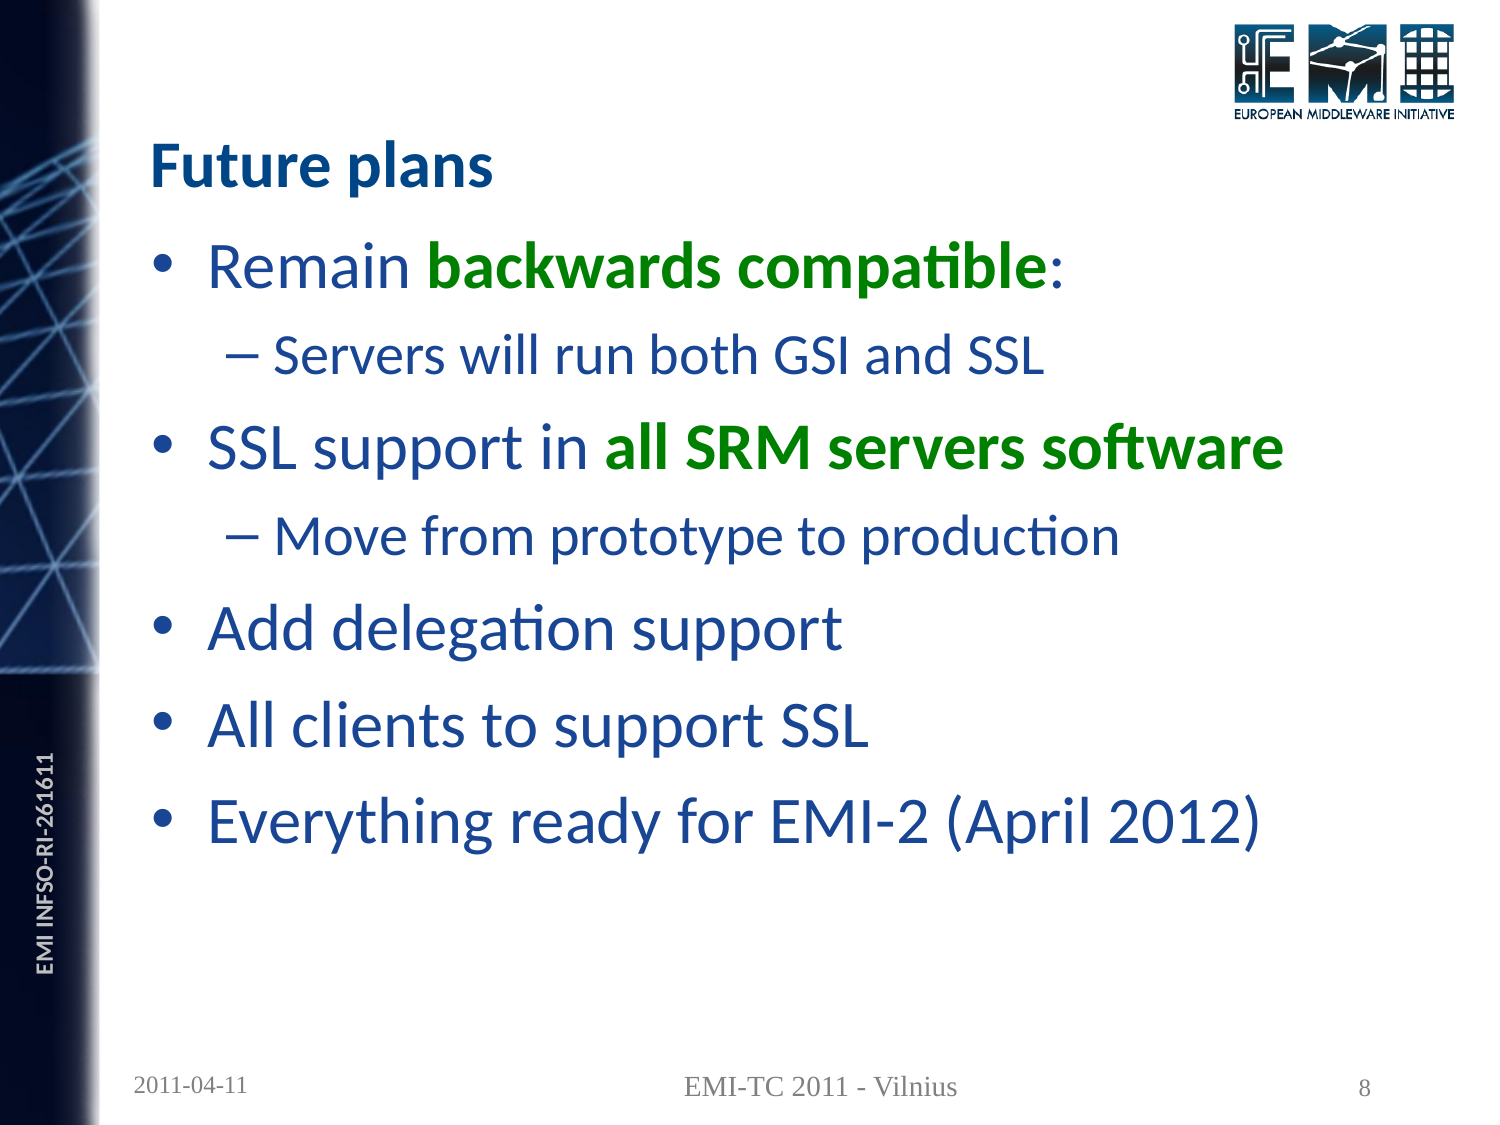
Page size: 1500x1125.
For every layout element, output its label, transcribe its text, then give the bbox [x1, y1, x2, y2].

picture [0, 0, 111, 1125]
title Future plans [150, 115, 1500, 207]
picture [1185, 8, 1500, 115]
list Remain backwards compatible: Servers will run both GSI and SSL SSL support in all SRM servers software Move from prototype to production Add delegation support All clients to support SSL Everything ready for EMI-2 (April 2012) [151, 221, 1388, 1063]
